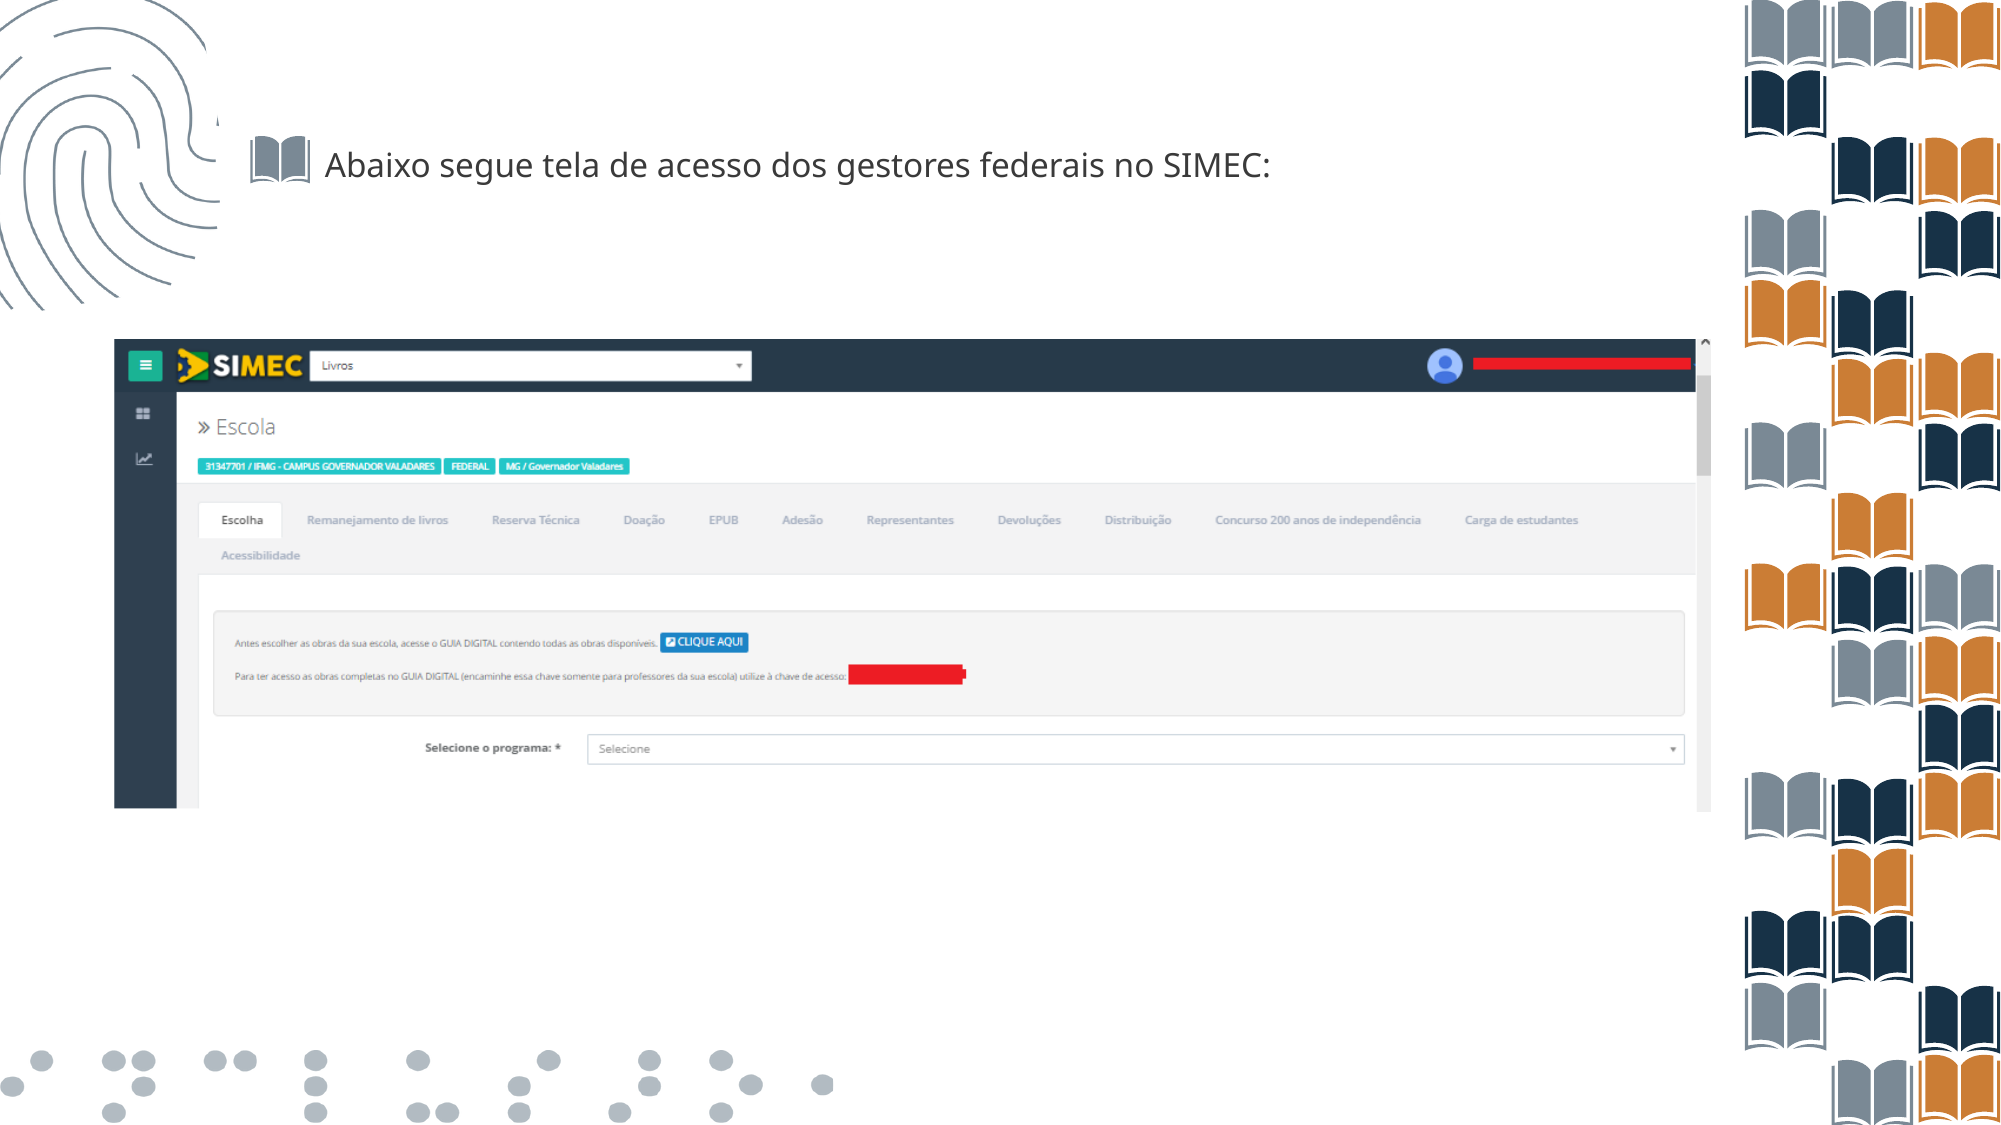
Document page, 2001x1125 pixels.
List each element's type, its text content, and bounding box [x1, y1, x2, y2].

text_box [1918, 349, 2000, 492]
text_box [1831, 489, 1914, 561]
text_box [1744, 206, 1827, 348]
text_box [1831, 636, 1914, 708]
text_box [1918, 0, 2000, 71]
text_box [1744, 419, 1827, 491]
text_box [1831, 1056, 1914, 1125]
text_box [1831, 563, 1914, 635]
text_box [1831, 192, 1914, 205]
text_box [1831, 0, 1914, 69]
text_box [1918, 207, 2000, 279]
text_box Abaixo segue tela de acesso dos gestores federais no SIMEC: [309, 136, 1977, 192]
picture [112, 339, 1711, 812]
text_box [1831, 775, 1914, 984]
text_box [1918, 982, 2000, 1123]
text_box [1744, 769, 1827, 840]
text_box [1744, 0, 1827, 136]
text_box [1744, 907, 1827, 1051]
text_box [250, 133, 310, 184]
text_box [1918, 561, 2000, 841]
text_box [1831, 287, 1914, 427]
text_box [1744, 560, 1827, 632]
text_box [0, 0, 246, 318]
text_box [0, 1050, 834, 1123]
text_box [1918, 134, 2000, 206]
